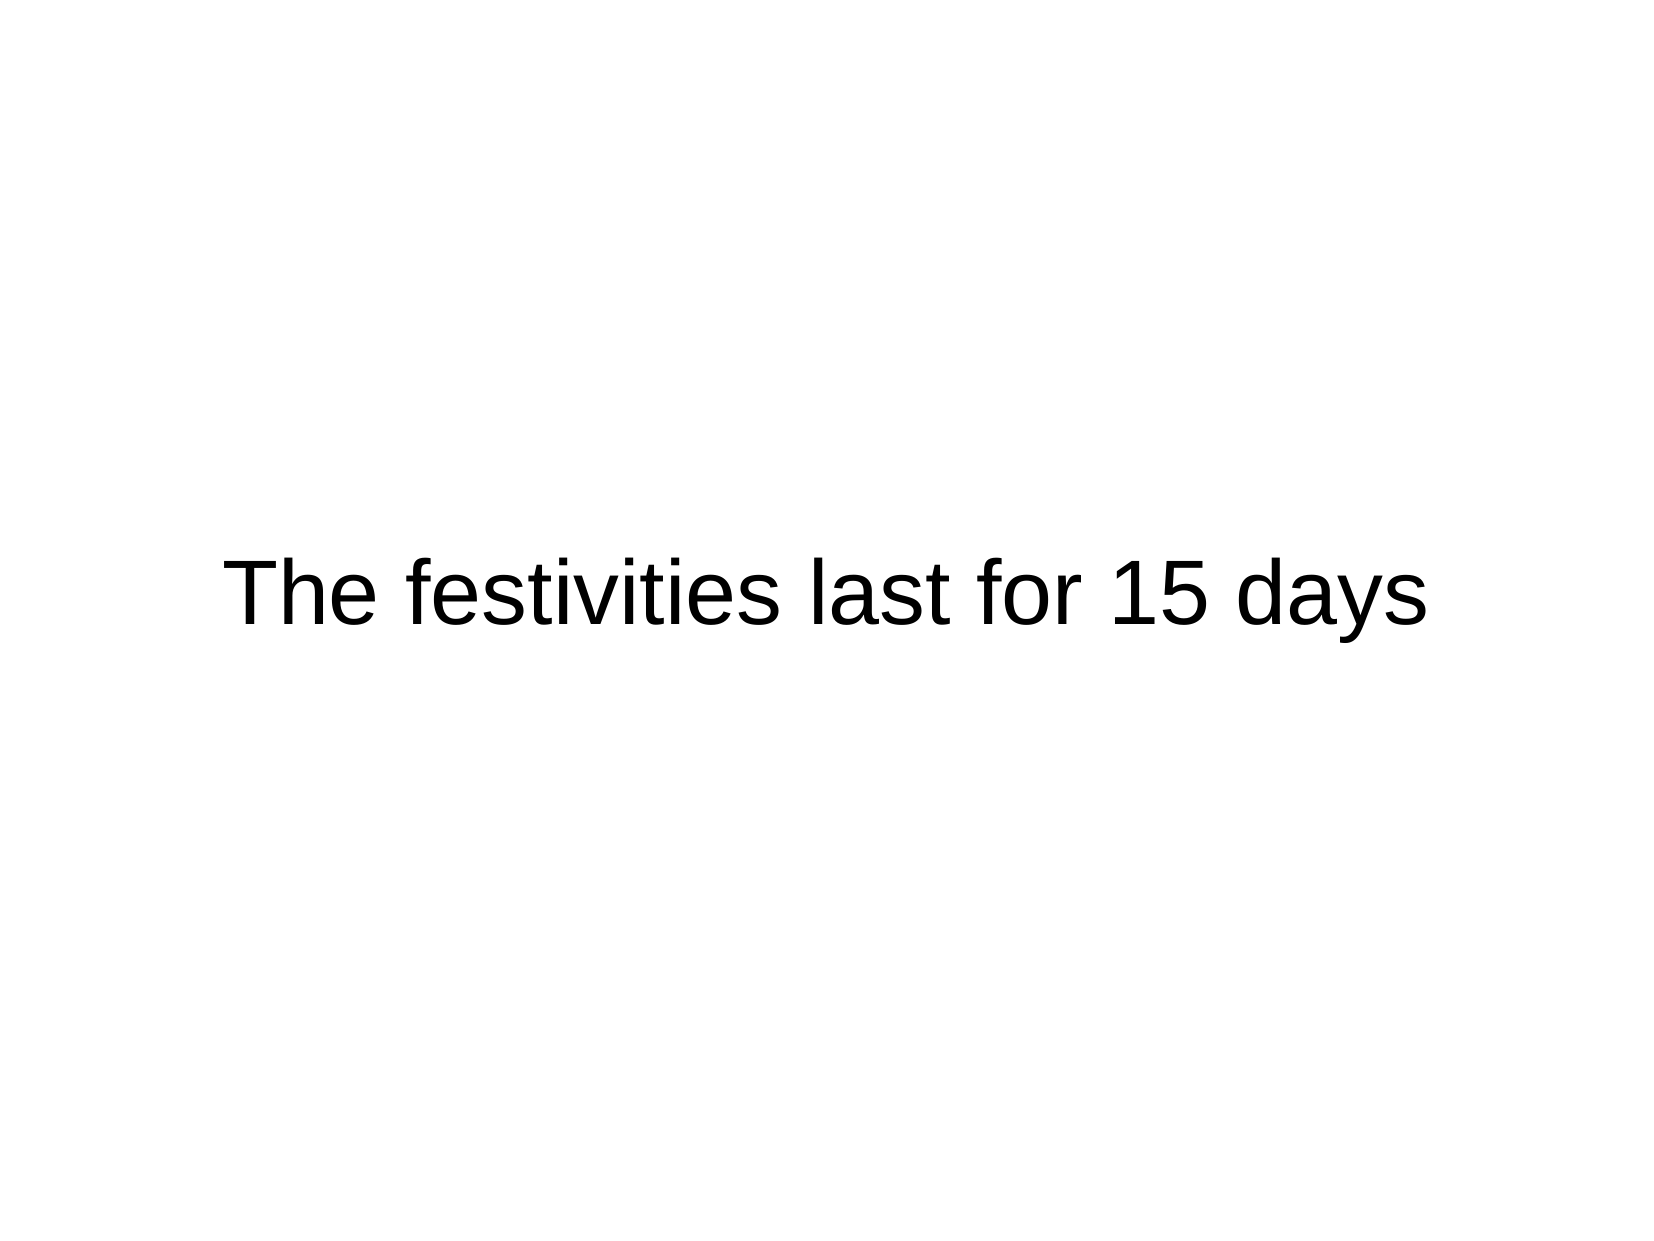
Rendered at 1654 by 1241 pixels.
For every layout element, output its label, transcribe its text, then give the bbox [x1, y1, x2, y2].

title The festivities last for 15 days [82, 489, 1571, 697]
